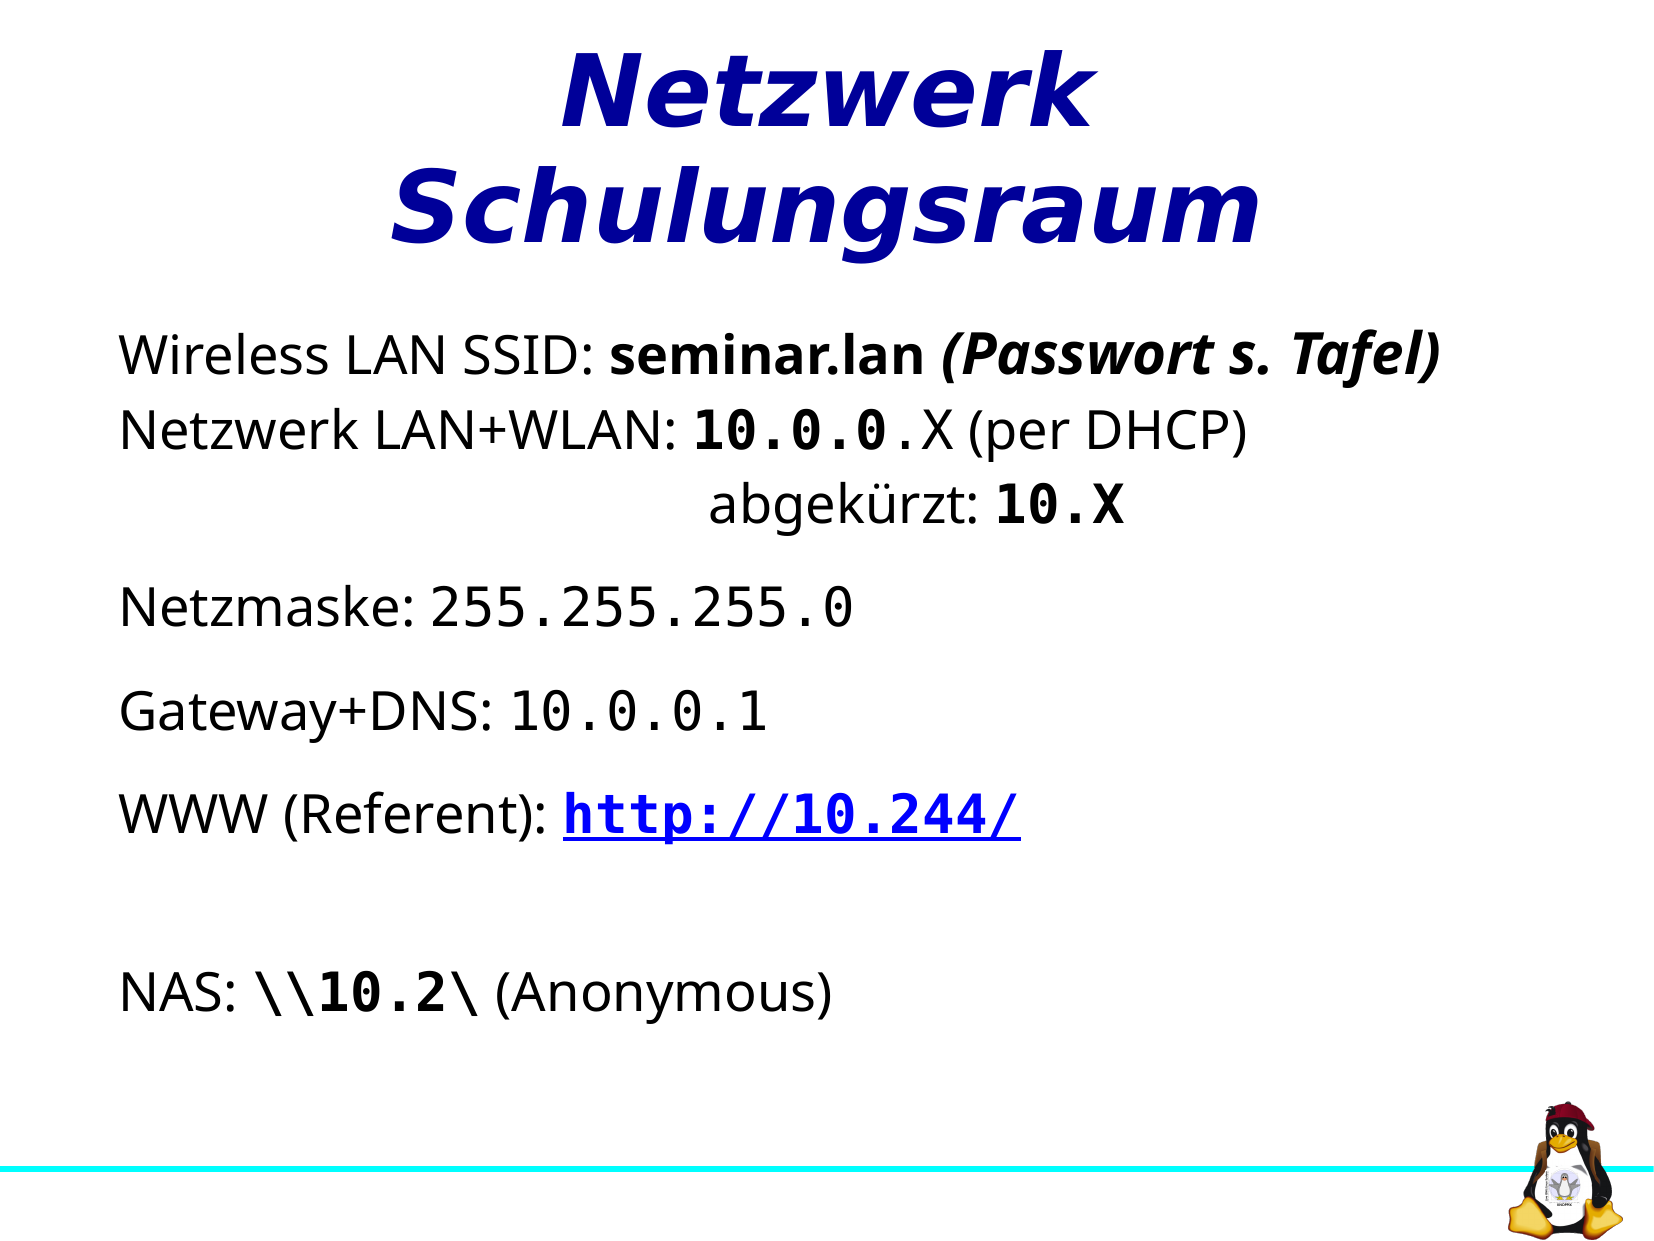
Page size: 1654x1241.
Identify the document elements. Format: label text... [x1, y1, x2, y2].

title Netzwerk Schulungsraum [121, 33, 1534, 267]
picture [1505, 1100, 1625, 1241]
list Wireless LAN SSID: seminar.lan (Passwort s. Tafel) Netzwerk LAN+WLAN: 10.0.0.X (per DHCP) abgekürzt: 10.X Netzmaske: 255.255.255.0 Gateway+DNS: 10.0.0.1 WWW (Referent): http://10.244/ NAS: \\10.2\ (Anonymous) [118, 312, 1558, 1123]
